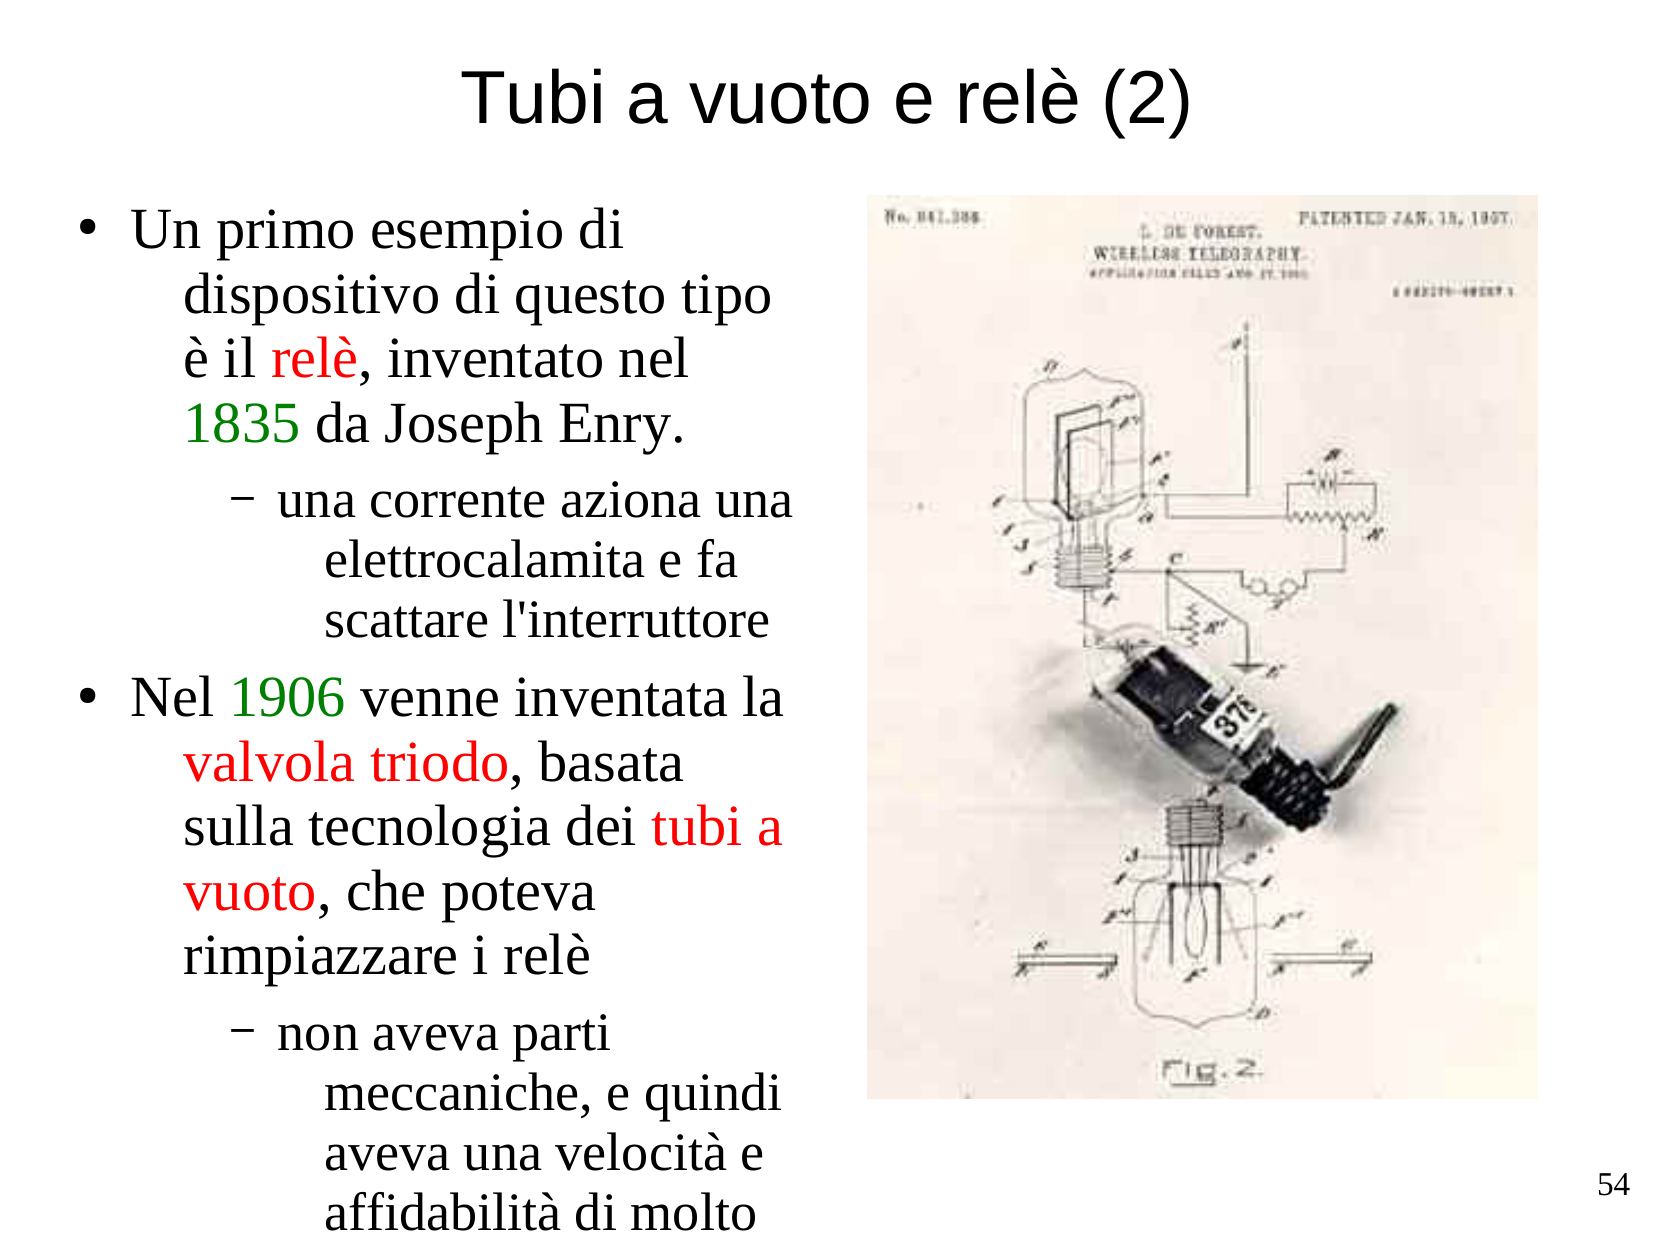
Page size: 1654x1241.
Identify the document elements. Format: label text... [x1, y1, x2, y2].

picture [867, 195, 1538, 1099]
list Un primo esempio di dispositivo di questo tipo è il relè, inventato nel 1835 da Joseph Enry. una corrente aziona una elettrocalamita e fa scattare l'interruttore Nel 1906 venne inventata la valvola triodo, basata sulla tecnologia dei tubi a vuoto, che poteva rimpiazzare i relè non aveva parti meccaniche, e quindi aveva una velocità e affidabilità di molto superiore [42, 196, 808, 1187]
title Tubi a vuoto e relè (2) [37, 30, 1617, 166]
